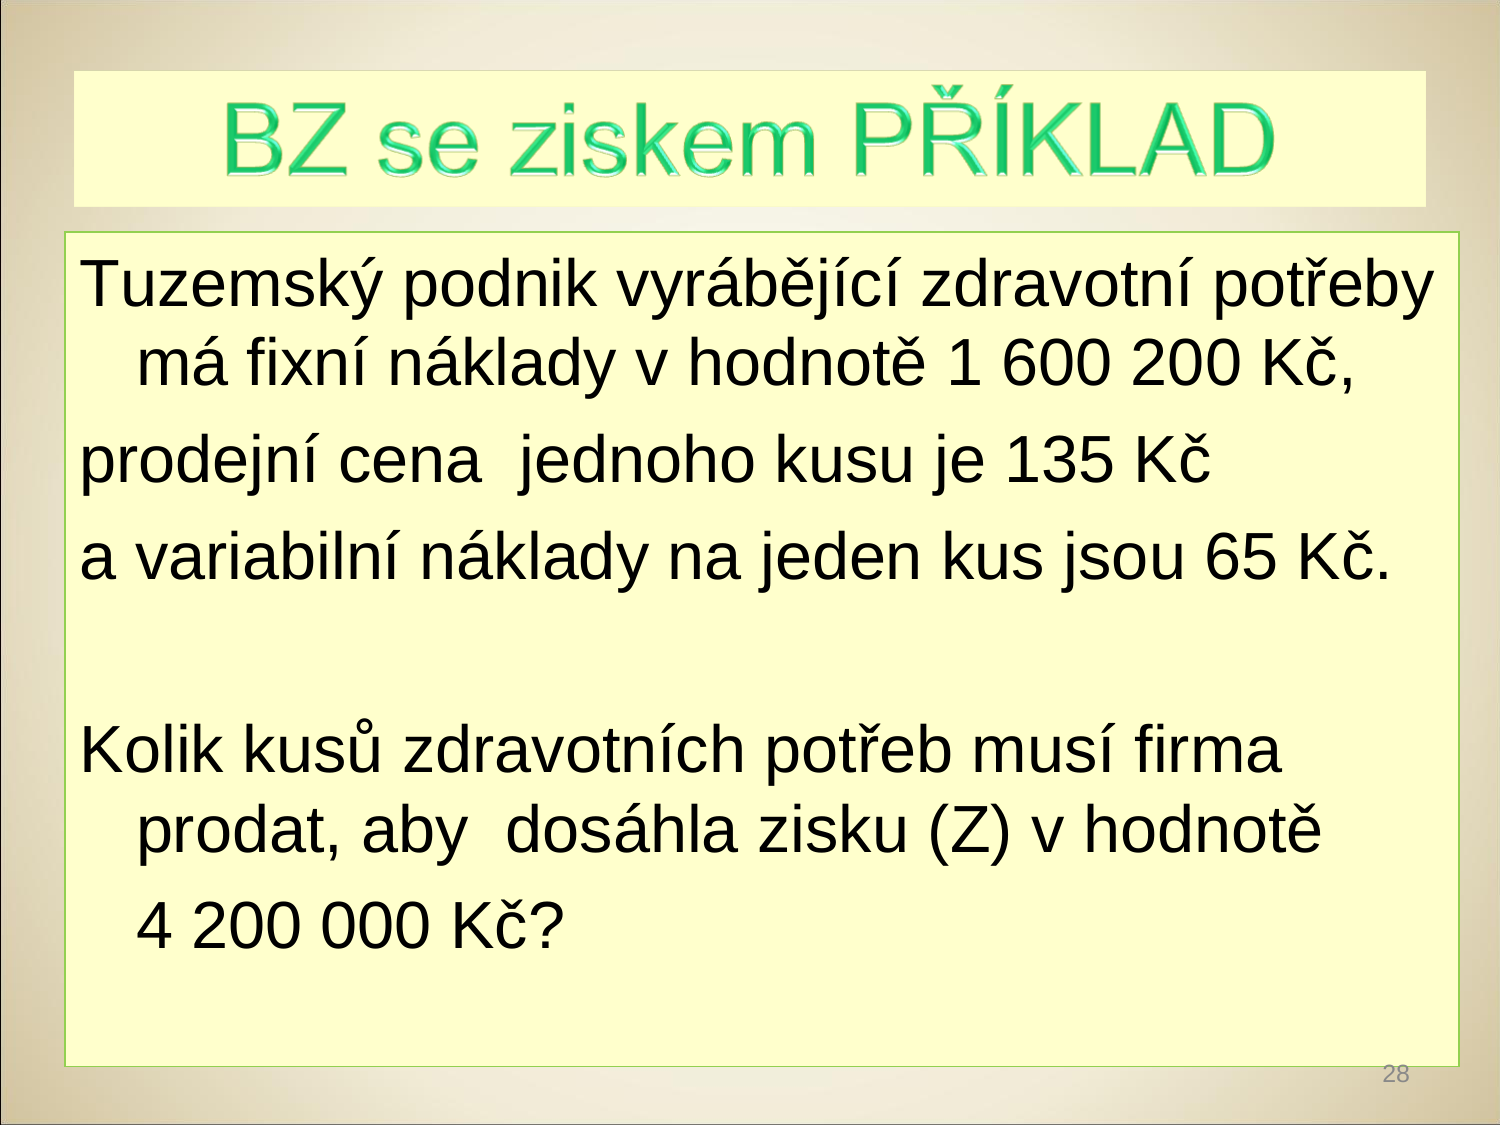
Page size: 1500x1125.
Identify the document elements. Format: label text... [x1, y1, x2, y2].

picture [0, 0, 1500, 1125]
list Tuzemský podnik vyrábějící zdravotní potřeby má fixní náklady v hodnotě 1 600 200 Kč, prodejní cena jednoho kusu je 135 Kč a variabilní náklady na jeden kus jsou 65 Kč. Kolik kusů zdravotních potřeb musí firma prodat, aby dosáhla zisku (Z) v hodnotě 4 200 000 Kč? [64, 231, 1459, 1067]
text_box [73, 45, 1427, 209]
text_box <číslo> [1074, 1042, 1426, 1103]
